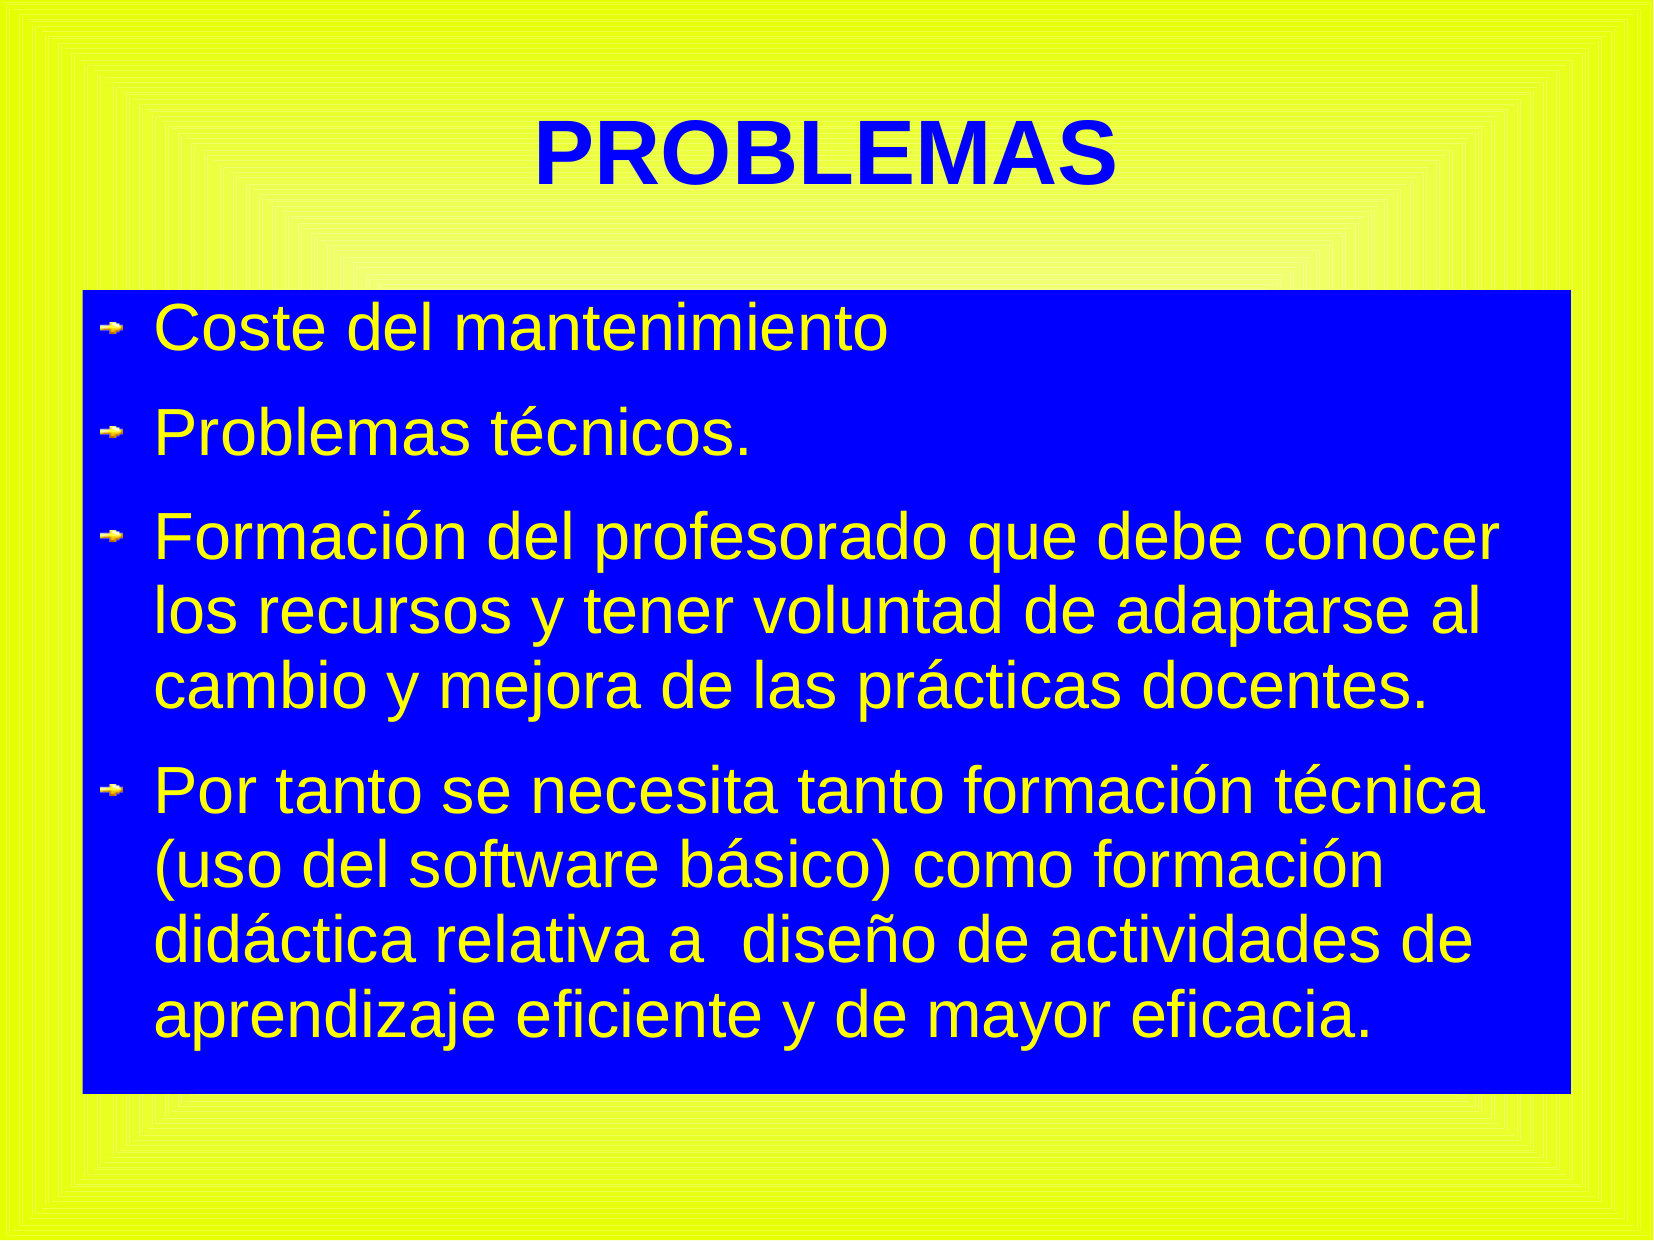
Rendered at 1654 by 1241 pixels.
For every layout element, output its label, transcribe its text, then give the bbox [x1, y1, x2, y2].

list Coste del mantenimiento Problemas técnicos. Formación del profesorado que debe conocer los recursos y tener voluntad de adaptarse al cambio y mejora de las prácticas docentes. Por tanto se necesita tanto formación técnica (uso del software básico) como formación didáctica relativa a diseño de actividades de aprendizaje eficiente y de mayor eficacia. [82, 290, 1571, 1094]
title PROBLEMAS [82, 56, 1571, 250]
